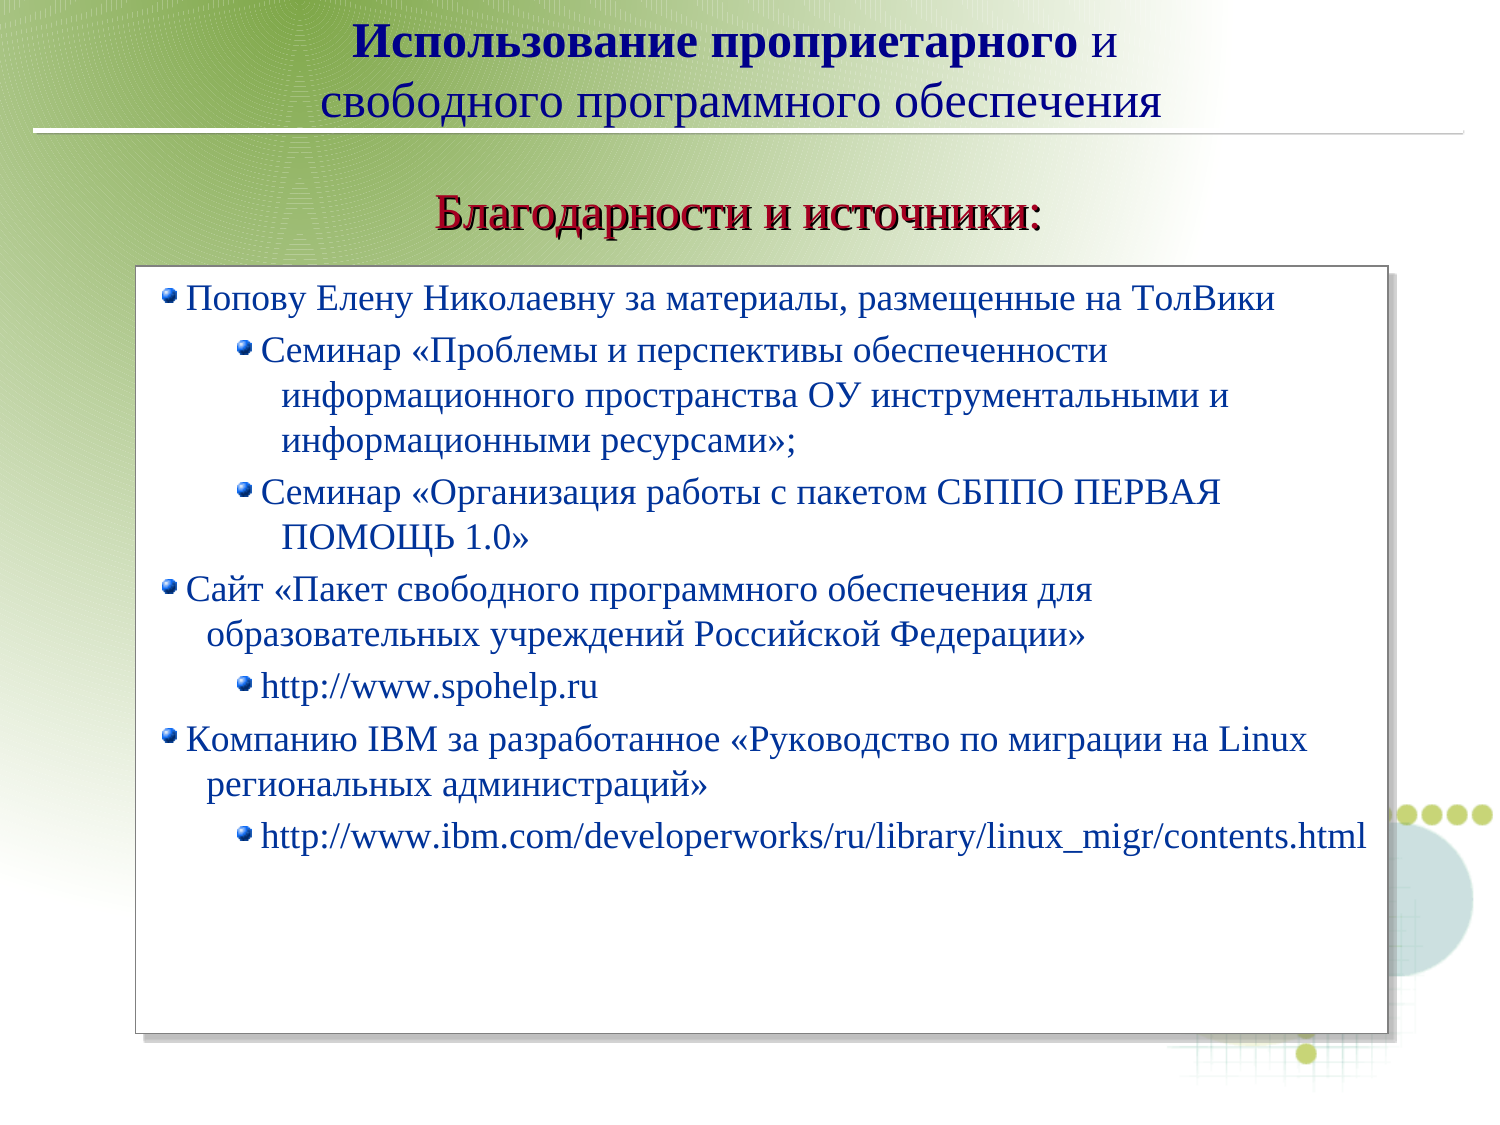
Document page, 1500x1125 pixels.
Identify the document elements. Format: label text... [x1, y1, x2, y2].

picture [162, 728, 177, 743]
text_box [135, 265, 1388, 1034]
picture [162, 579, 177, 594]
picture [162, 288, 177, 303]
picture [237, 340, 252, 355]
picture [237, 826, 252, 841]
picture [237, 676, 252, 691]
picture [237, 482, 252, 497]
picture [1110, 718, 1500, 1098]
text_box Попову Елену Николаевну за материалы, размещенные на ТолВики Семинар «Проблемы и перспективы обеспеченности информационного пространства ОУ инструментальными и информационными ресурсами»; Семинар «Организация работы с пакетом СБППО ПЕРВАЯ ПОМОЩЬ 1.0» Сайт «Пакет свободного программного обеспечения для образовательных учреждений Российской Федерации» http://www.spohelp.ru Компанию IBM за разработанное «Руководство по миграции на Linux региональных администраций» http://www.ibm.com/developerworks/ru/library/linux_migr/contents.html [147, 265, 1388, 864]
text_box Благодарности и источники: [206, 170, 1270, 247]
text_box Использование проприетарного и свободного программного обеспечения [0, 0, 1483, 136]
